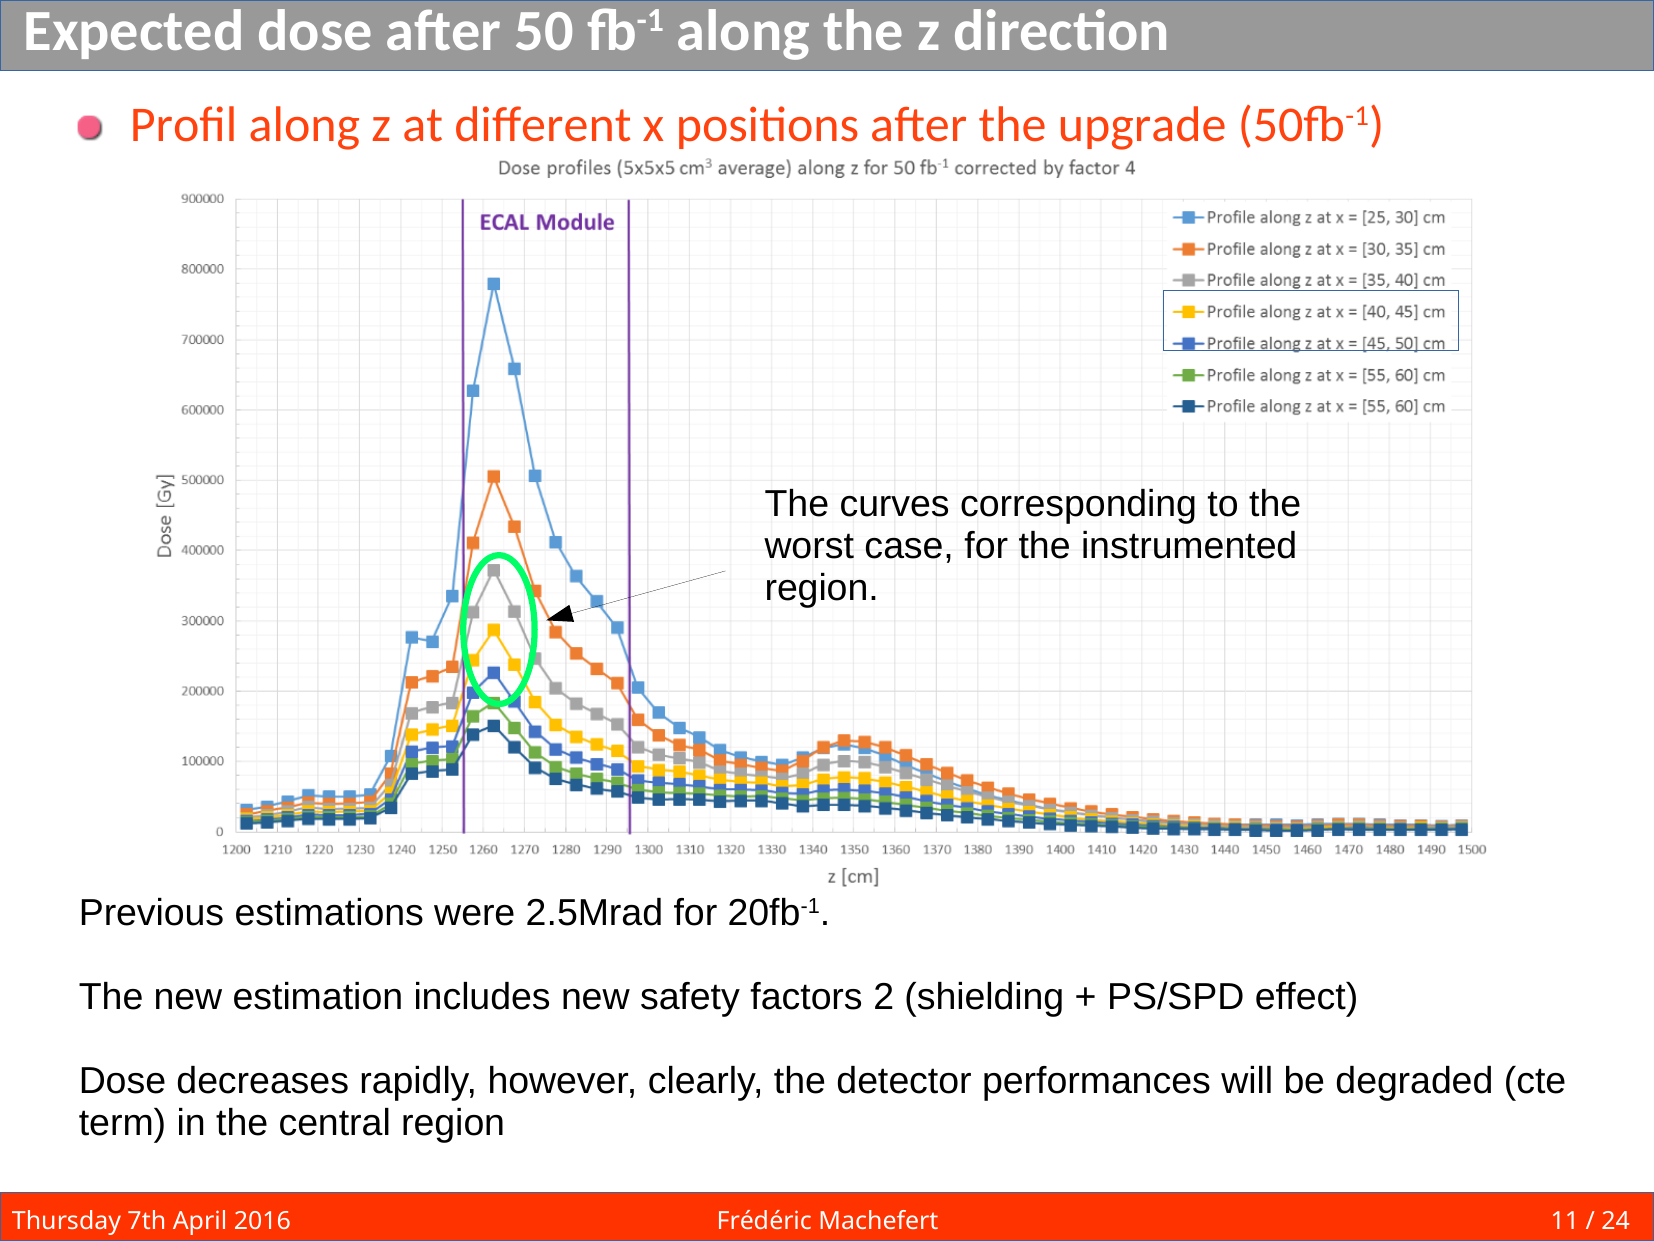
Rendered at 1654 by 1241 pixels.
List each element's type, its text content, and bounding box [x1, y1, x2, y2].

text_box Previous estimations were 2.5Mrad for 20fb-1. The new estimation includes new safety factors 2 (shielding + PS/SPD effect) Dose decreases rapidly, however, clearly, the detector performances will be degraded (cte term) in the central region [63, 884, 1583, 1193]
text_box The curves corresponding to the worst case, for the instrumented region. [749, 475, 1329, 616]
list Profil along z at different x positions after the upgrade (50fb-1) [59, 103, 1595, 1182]
title Expected dose after 50 fb-1 along the z direction [23, 0, 1630, 71]
picture [140, 150, 1493, 884]
